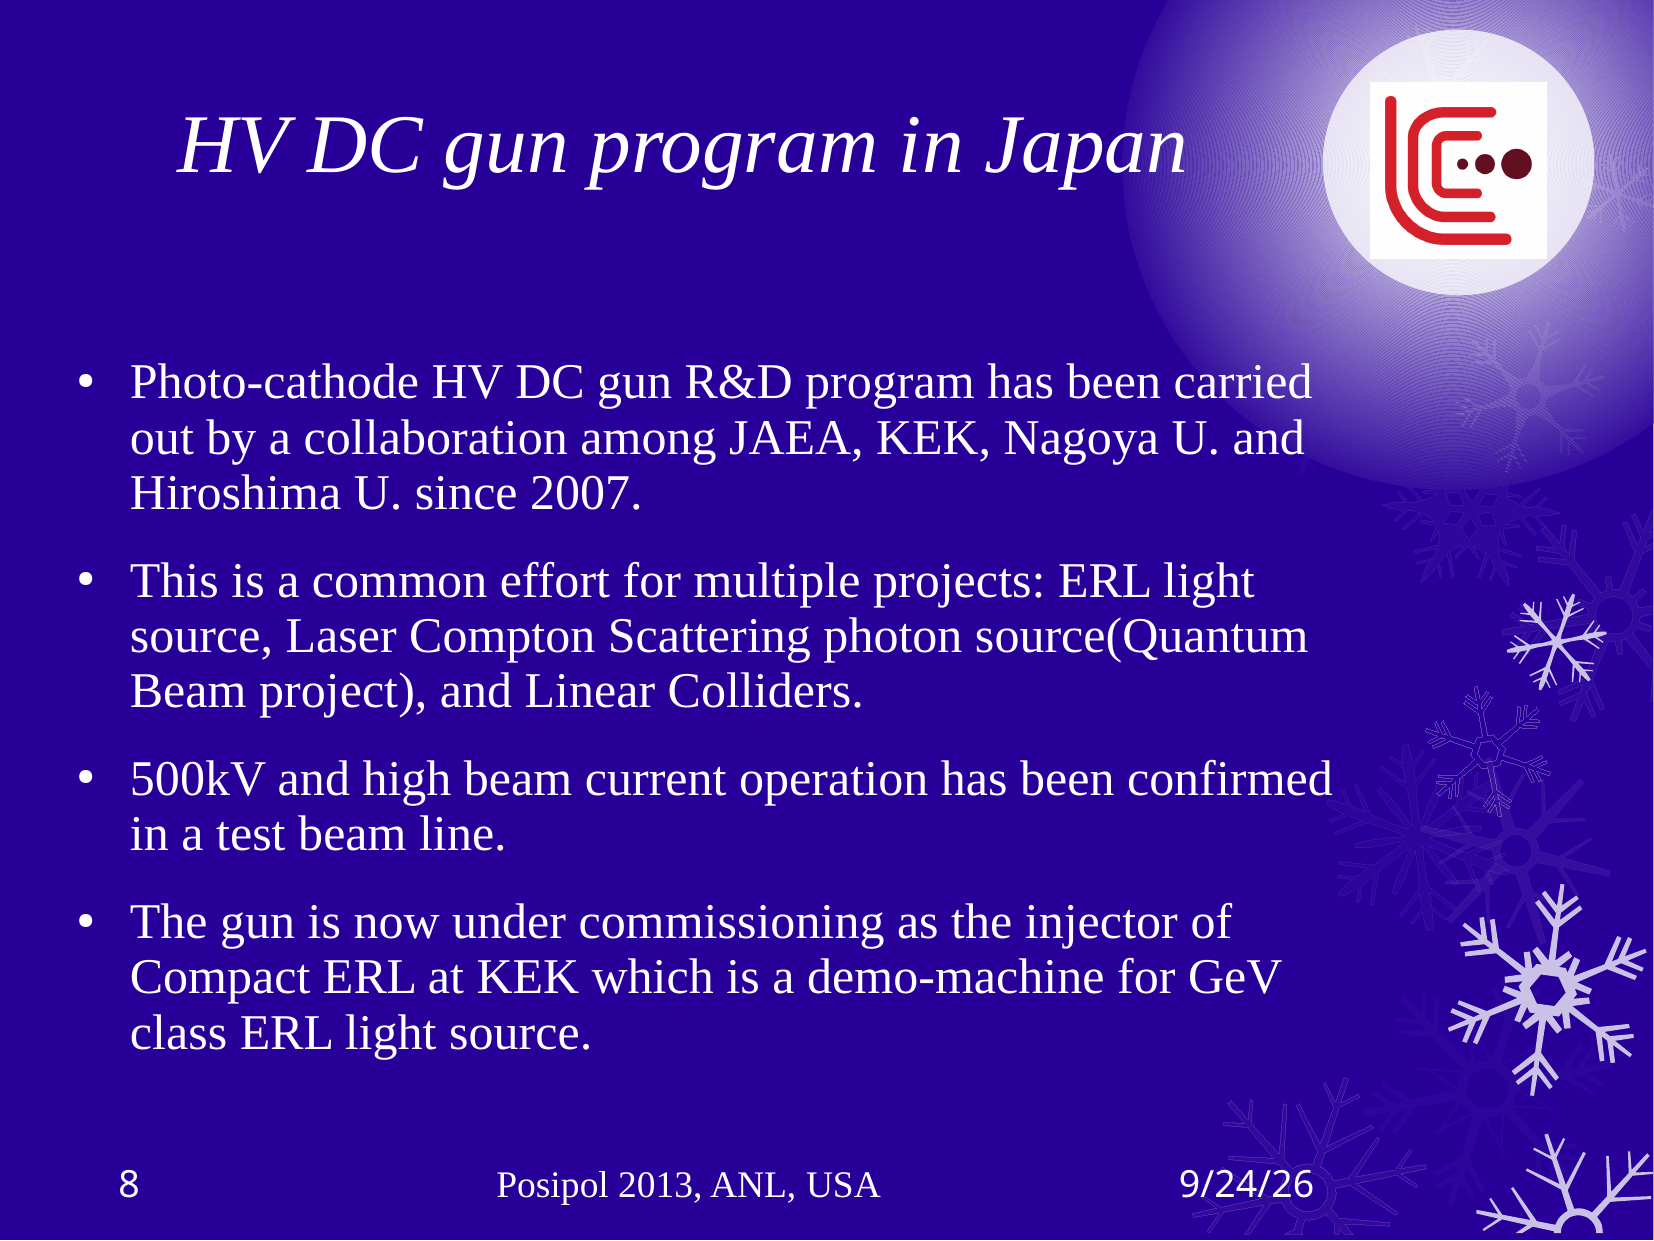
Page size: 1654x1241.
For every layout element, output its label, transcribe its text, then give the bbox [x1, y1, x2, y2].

title HV DC gun program in Japan [177, 11, 1465, 278]
list Photo-cathode HV DC gun R&D program has been carried out by a collaboration among JAEA, KEK, Nagoya U. and Hiroshima U. since 2007. This is a common effort for multiple projects: ERL light source, Laser Compton Scattering photon source(Quantum Beam project), and Linear Colliders. 500kV and high beam current operation has been confirmed in a test beam line. The gun is now under commissioning as the injector of Compact ERL at KEK which is a demo-machine for GeV class ERL light source. [59, 354, 1382, 1131]
picture [1465, 82, 1547, 259]
